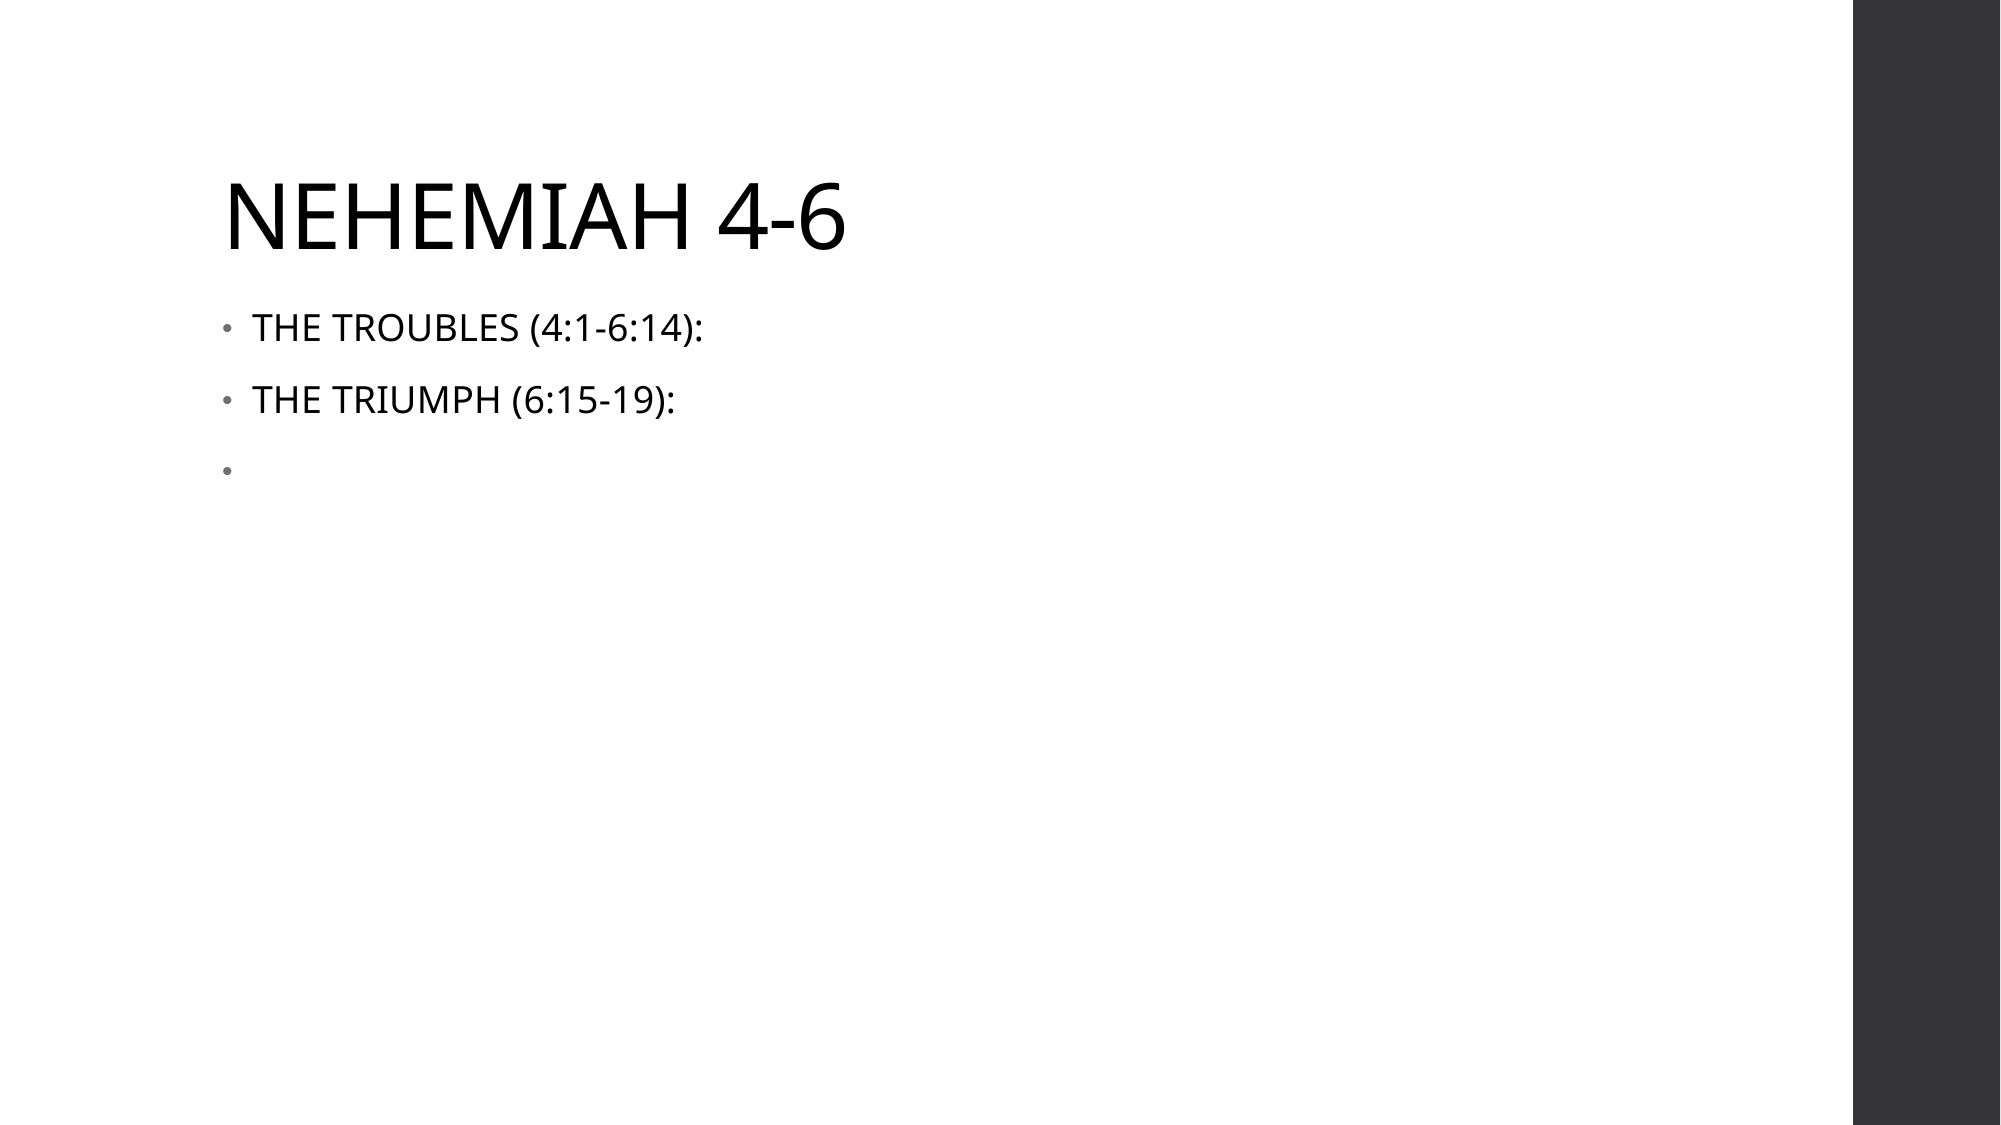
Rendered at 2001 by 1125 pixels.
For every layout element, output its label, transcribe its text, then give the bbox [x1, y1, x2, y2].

list THE TROUBLES (4:1-6:14): THE TRIUMPH (6:15-19): [206, 299, 1617, 1014]
title NEHEMIAH 4-6 [206, 60, 1797, 278]
